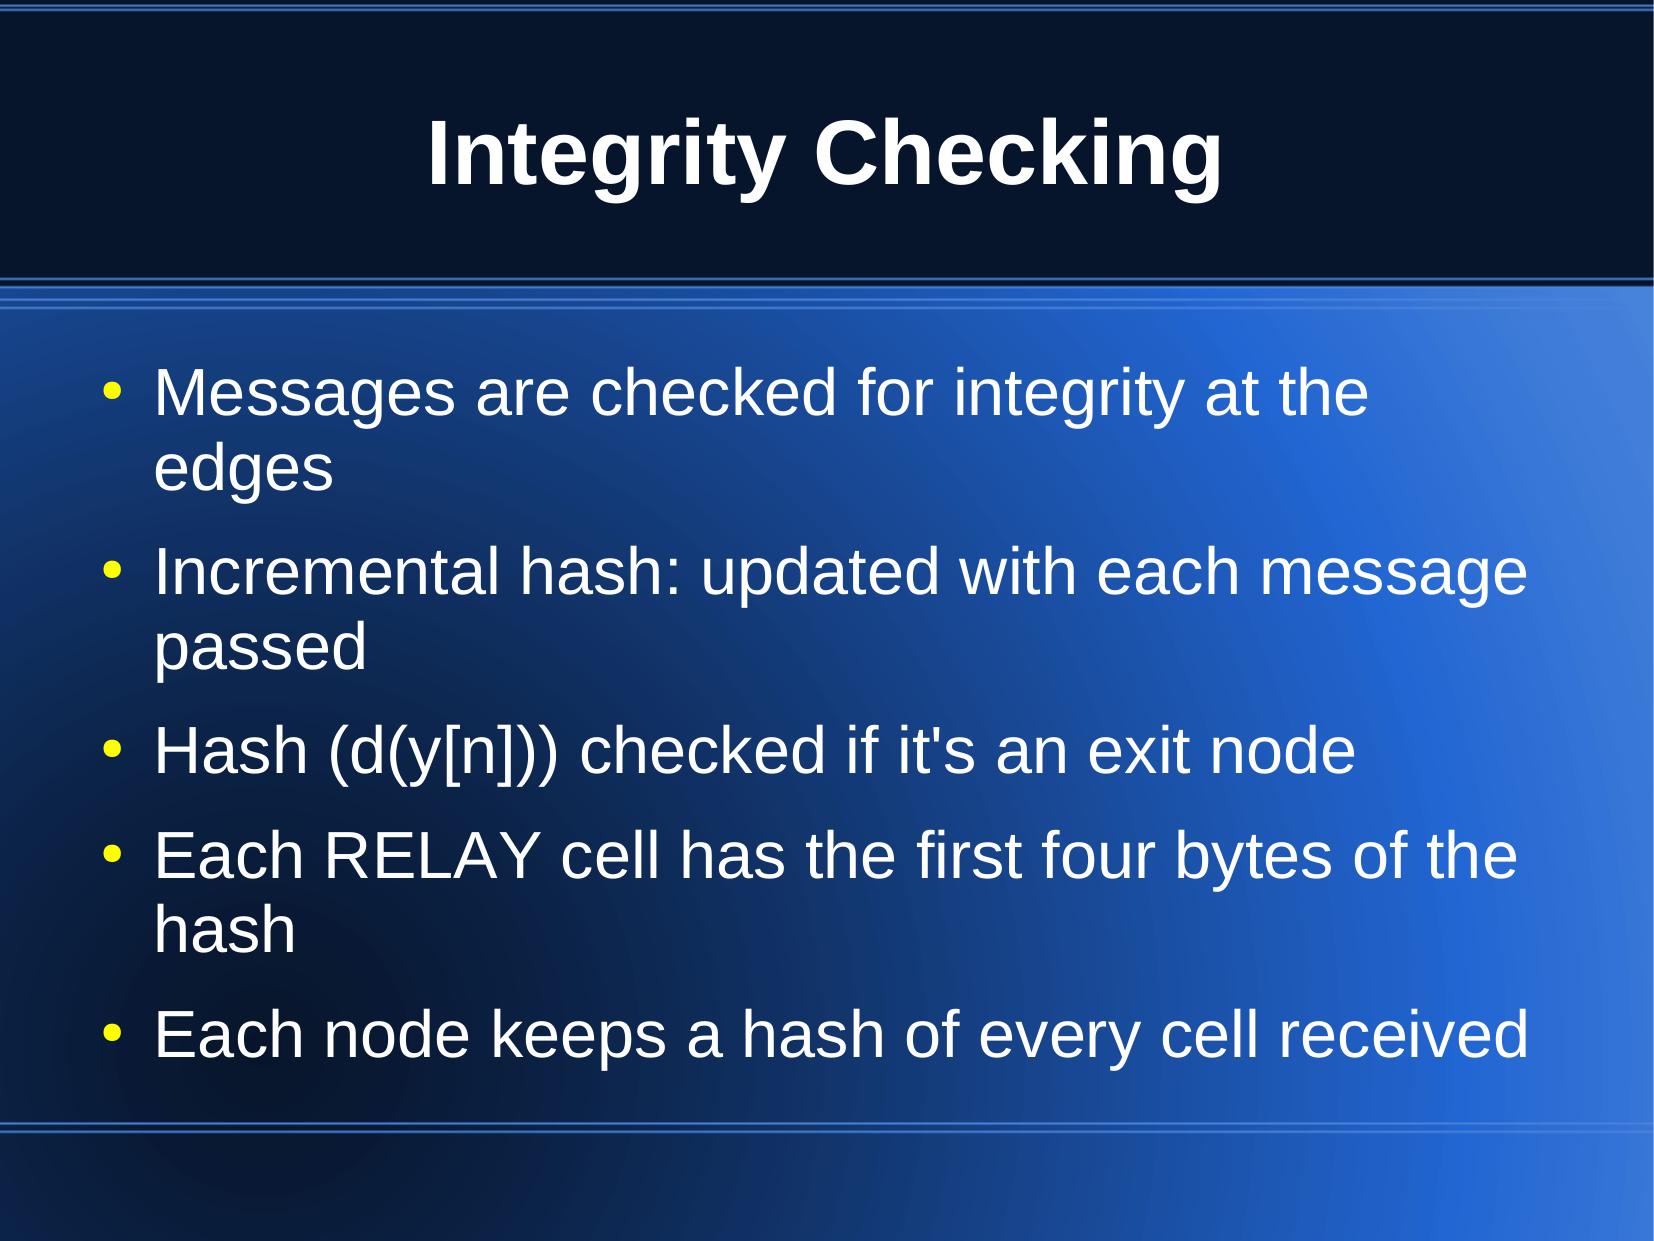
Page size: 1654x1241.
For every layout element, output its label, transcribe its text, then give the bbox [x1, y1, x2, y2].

picture [0, 0, 1654, 1241]
title Integrity Checking [82, 56, 1571, 250]
list Messages are checked for integrity at the edges Incremental hash: updated with each message passed Hash (d(y[n])) checked if it's an exit node Each RELAY cell has the first four bytes of the hash Each node keeps a hash of every cell received [82, 355, 1571, 1072]
